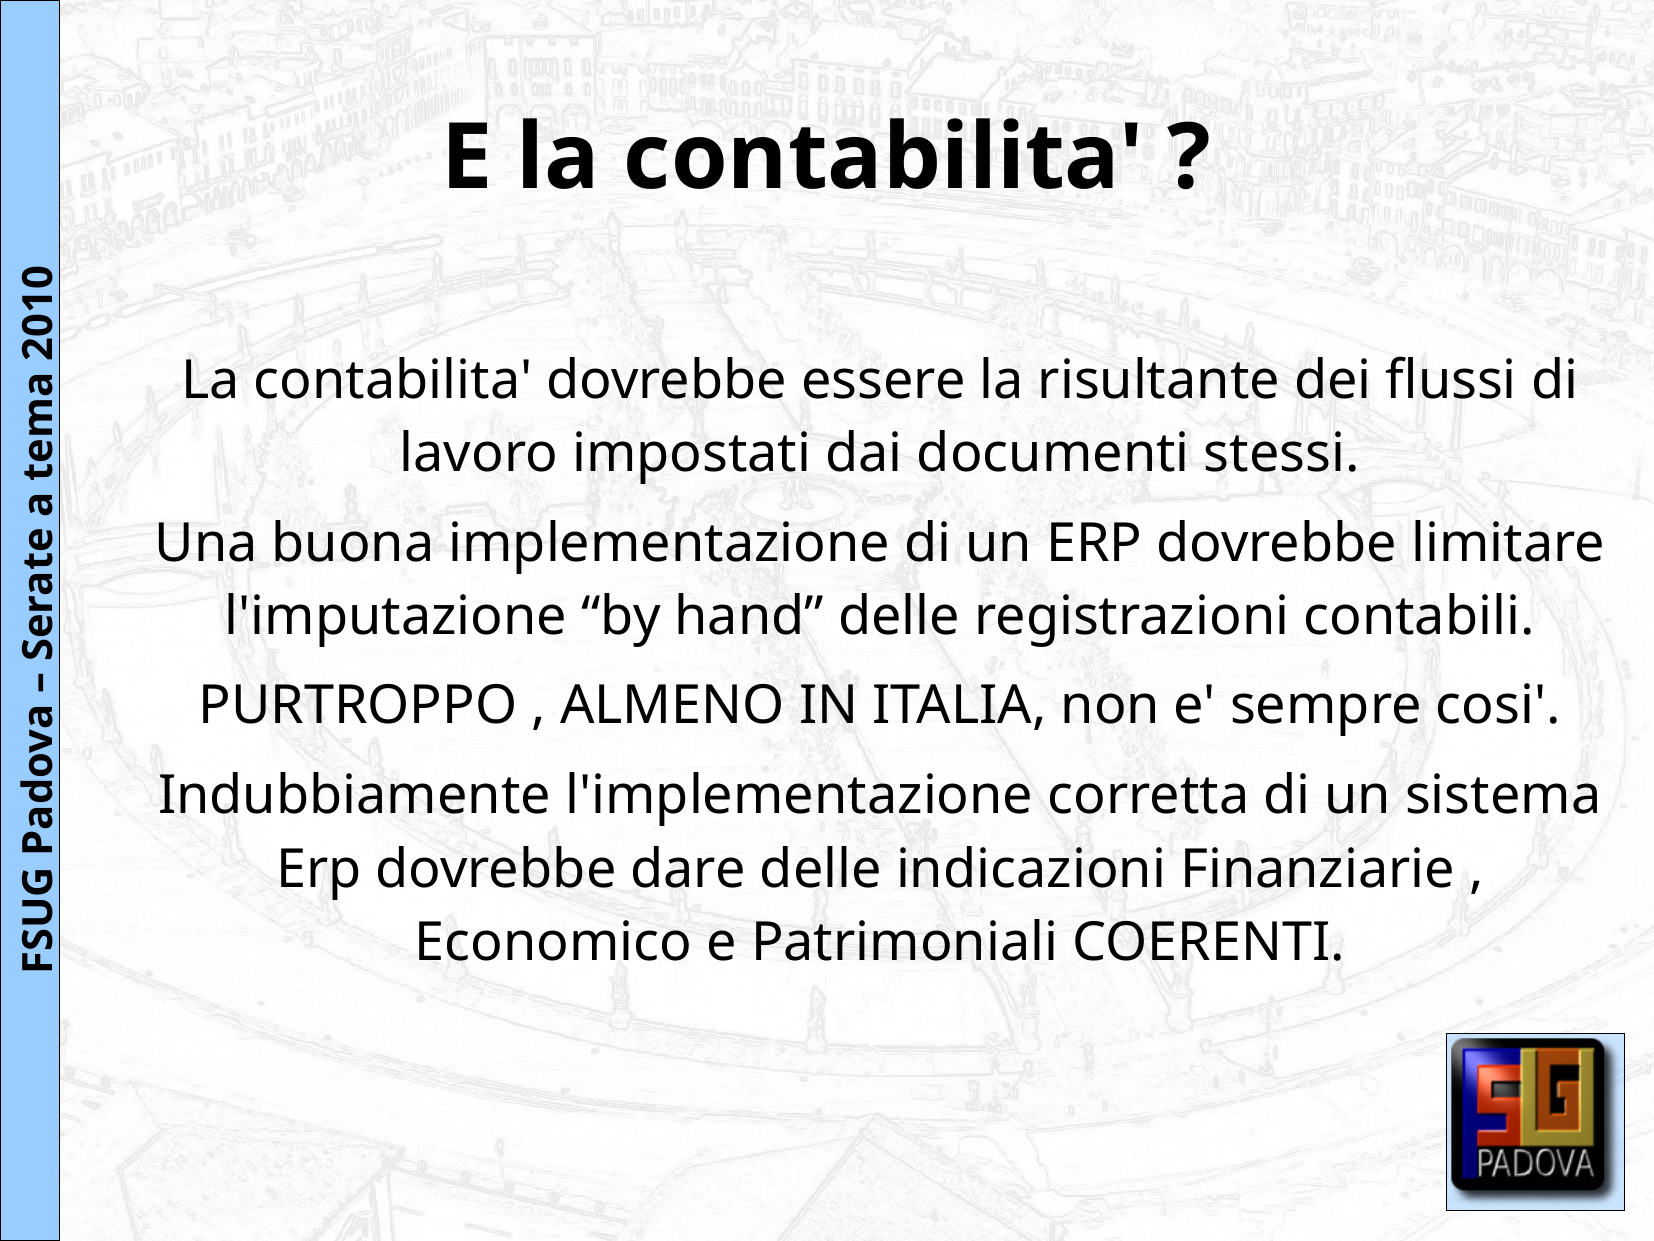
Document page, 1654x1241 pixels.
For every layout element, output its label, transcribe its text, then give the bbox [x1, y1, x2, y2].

picture [60, 0, 1654, 1241]
title E la contabilita' ? [82, 49, 1571, 257]
text_box FSUG Padova – Serate a tema 2010 [0, 0, 60, 1241]
list La contabilita' dovrebbe essere la risultante dei flussi di lavoro impostati dai documenti stessi. Una buona implementazione di un ERP dovrebbe limitare l'imputazione “by hand” delle registrazioni contabili. PURTROPPO , ALMENO IN ITALIA, non e' sempre cosi'. Indubbiamente l'implementazione corretta di un sistema Erp dovrebbe dare delle indicazioni Finanziarie , Economico e Patrimoniali COERENTI. [135, 340, 1625, 1034]
